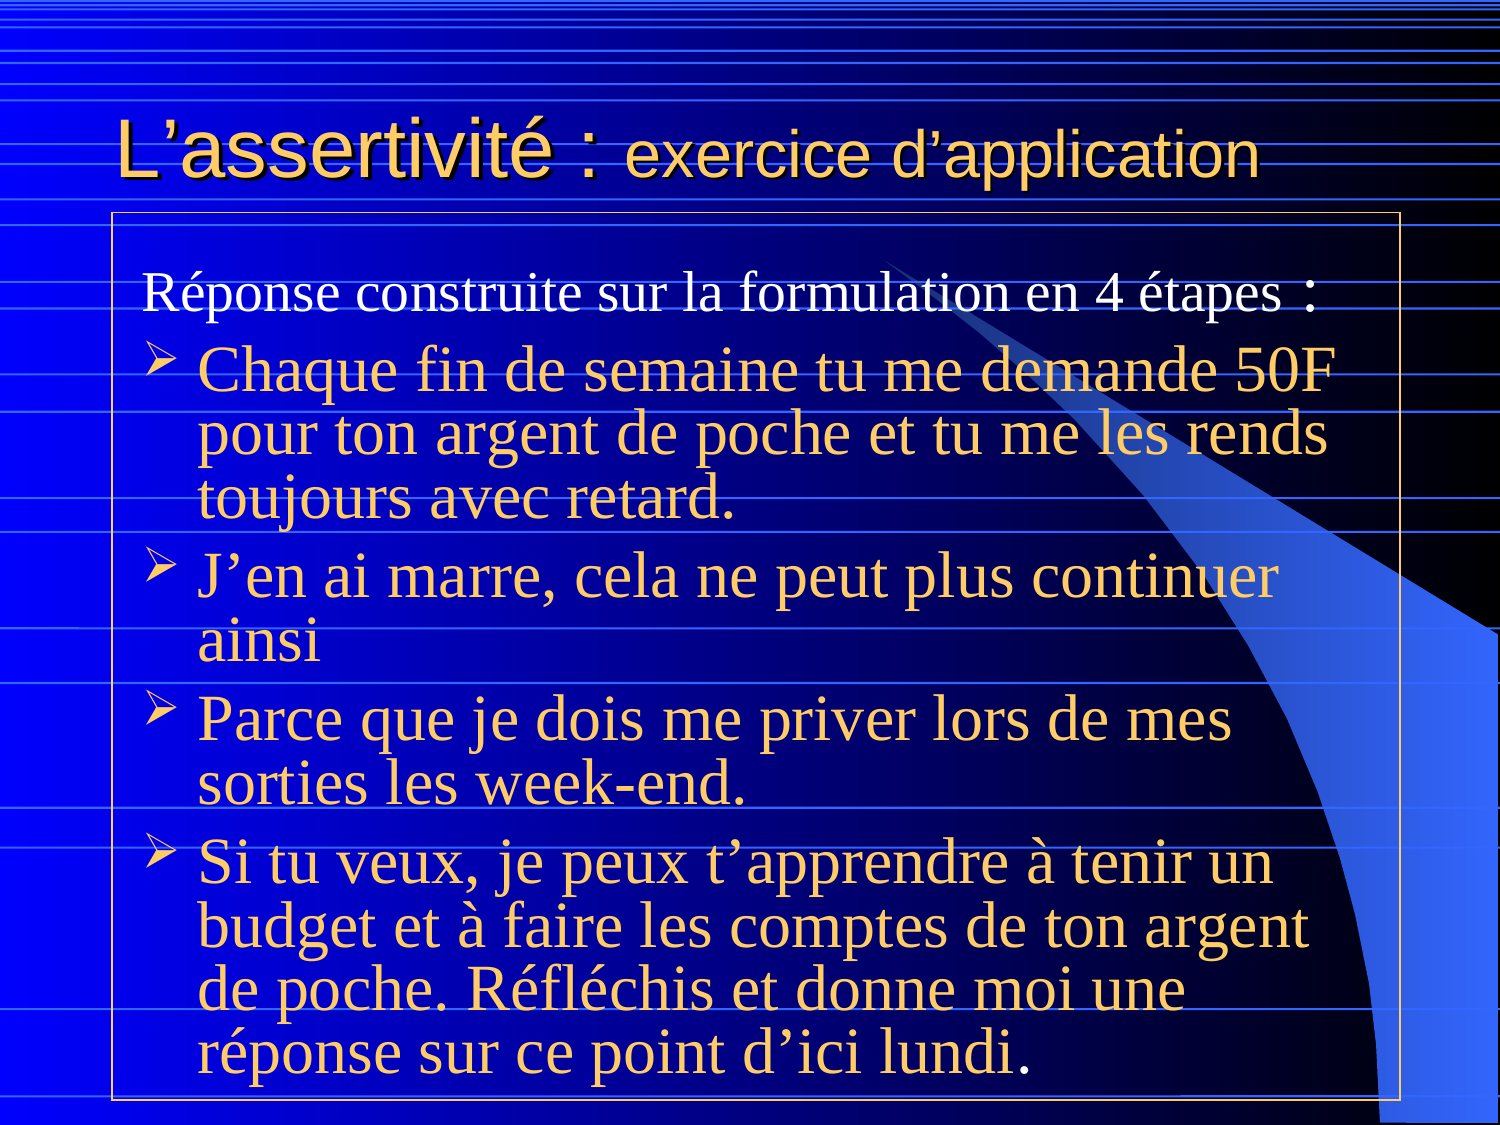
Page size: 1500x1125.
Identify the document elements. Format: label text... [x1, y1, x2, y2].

title L’assertivité : exercice d’application [99, 49, 1426, 238]
list Réponse construite sur la formulation en 4 étapes : Chaque fin de semaine tu me demande 50F pour ton argent de poche et tu me les rends toujours avec retard. J’en ai marre, cela ne peut plus continuer ainsi Parce que je dois me priver lors de mes sorties les week-end. Si tu veux, je peux t’apprendre à tenir un budget et à faire les comptes de ton argent de poche. Réfléchis et donne moi une réponse sur ce point d’ici lundi. [111, 212, 1400, 1100]
